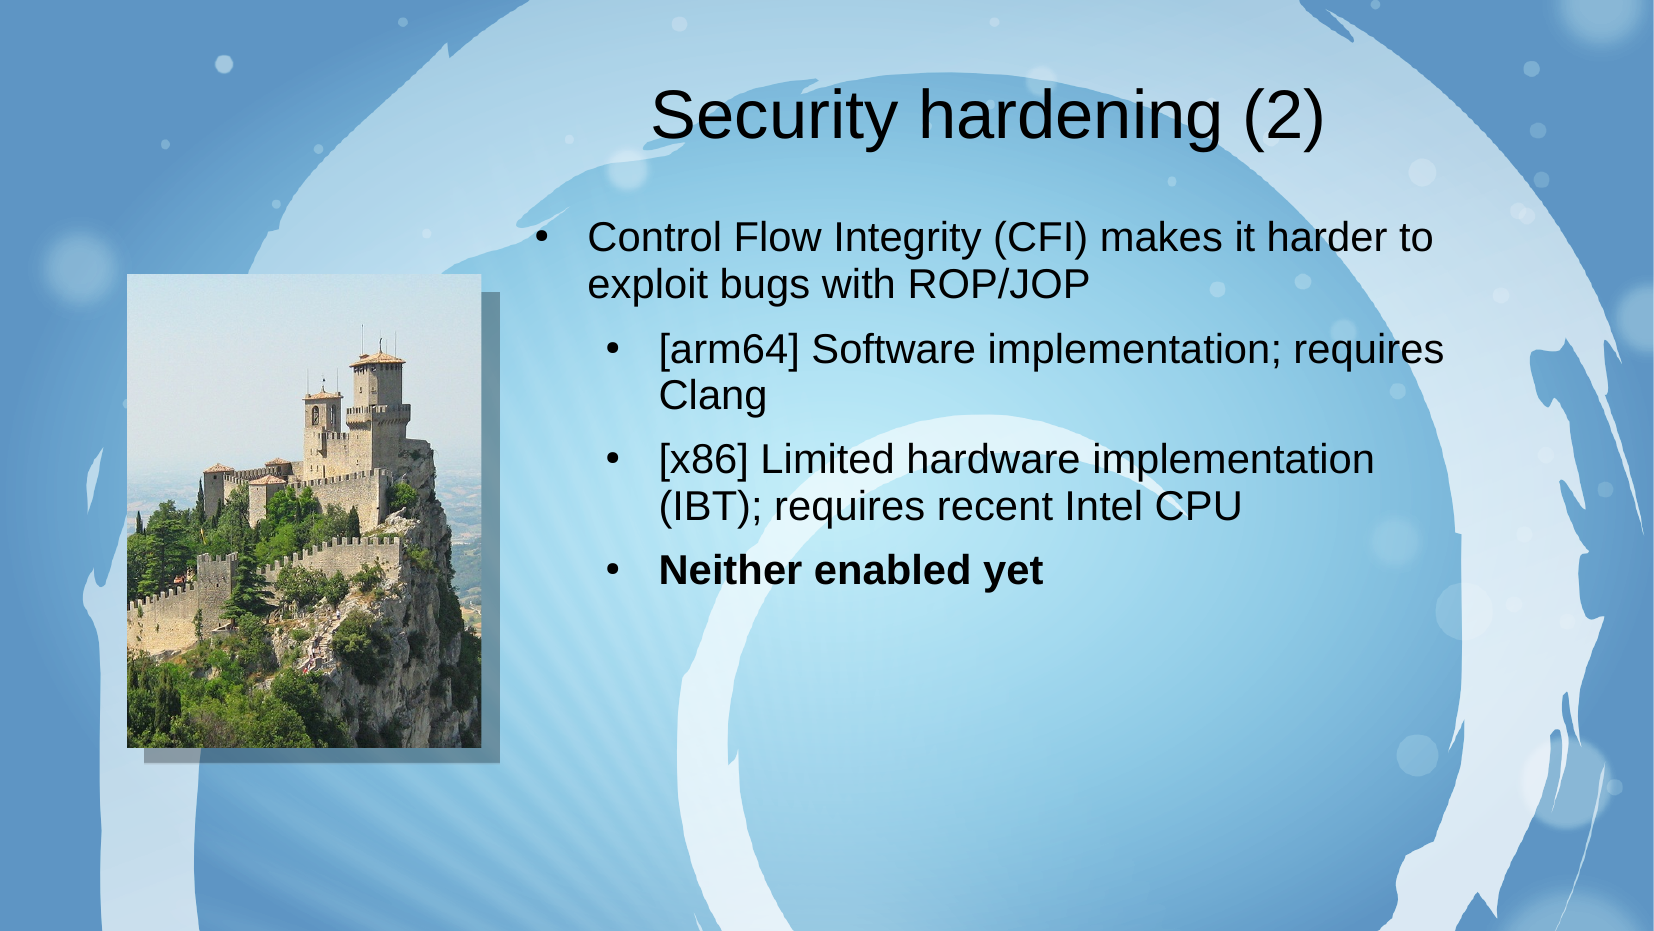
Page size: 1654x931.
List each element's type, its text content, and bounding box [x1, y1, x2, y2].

text_box Control Flow Integrity (CFI) makes it harder to exploit bugs with ROP/JOP [arm64] Software implementation; requires Clang [x86] Limited hardware implementation (IBT); requires recent Intel CPU Neither enabled yet [501, 206, 1506, 838]
title Security hardening (2) [442, 37, 1536, 193]
picture [0, 0, 1654, 931]
